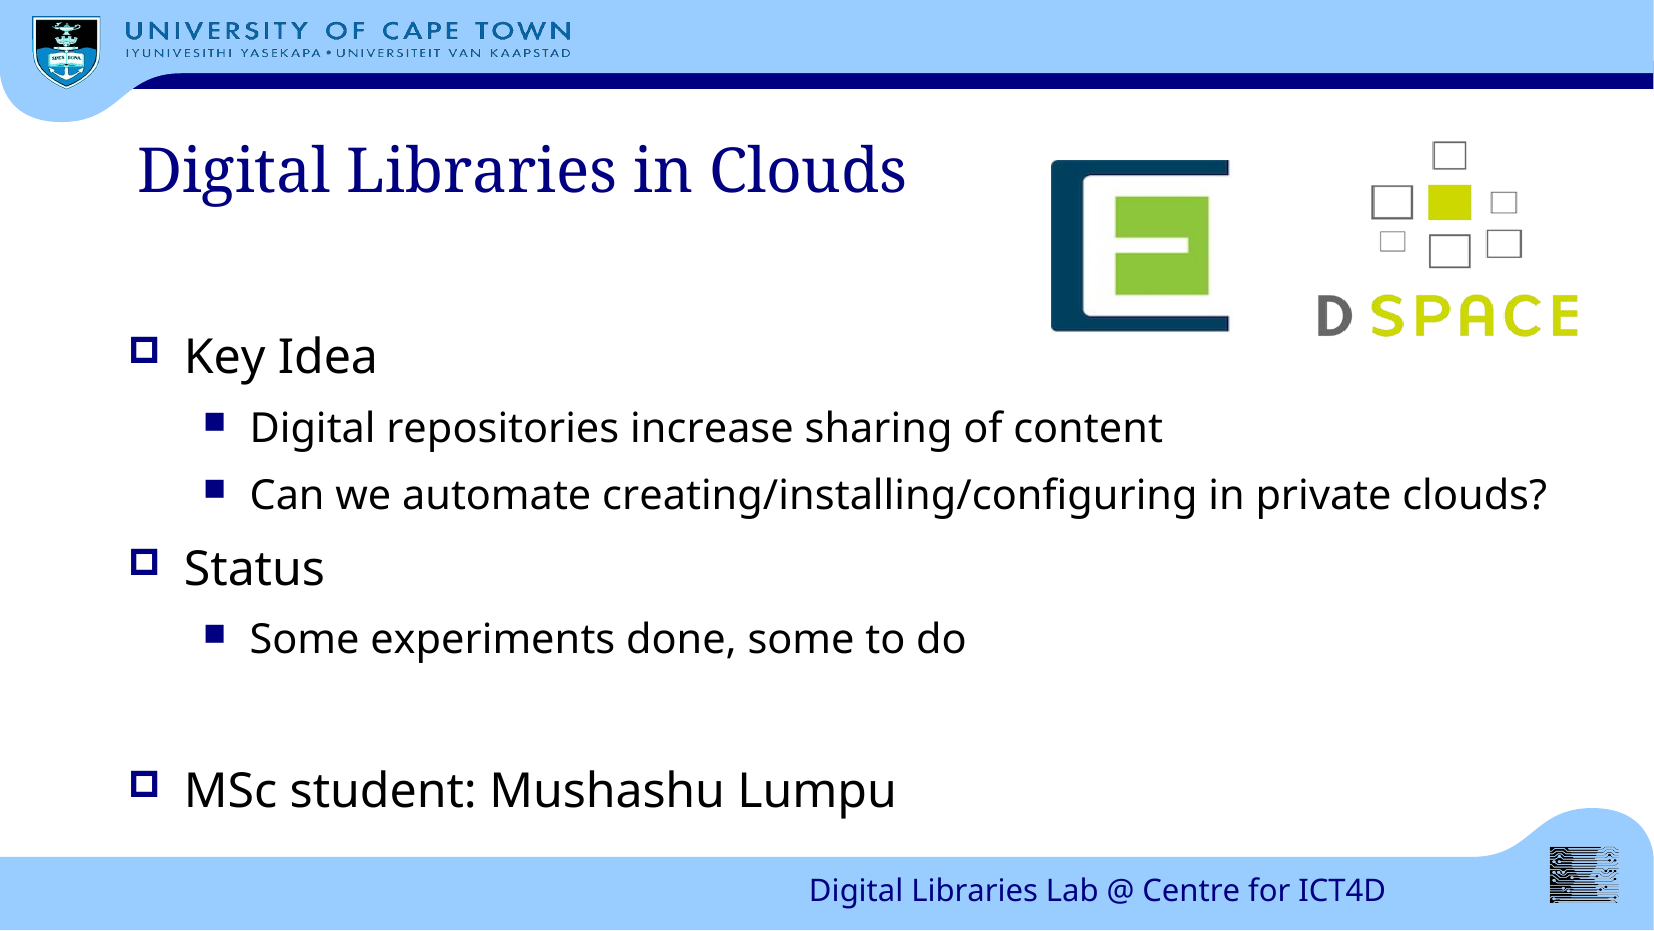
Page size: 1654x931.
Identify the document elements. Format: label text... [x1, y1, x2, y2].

picture [122, 19, 573, 59]
list Key Idea Digital repositories increase sharing of content Can we automate creating/installing/configuring in private clouds? Status Some experiments done, some to do MSc student: Mushashu Lumpu [128, 244, 1597, 820]
picture [1051, 160, 1058, 175]
title Digital Libraries in Clouds [137, 116, 1598, 222]
picture [32, 16, 101, 90]
picture [1051, 160, 1237, 334]
picture [1309, 134, 1587, 342]
picture [1549, 846, 1619, 903]
